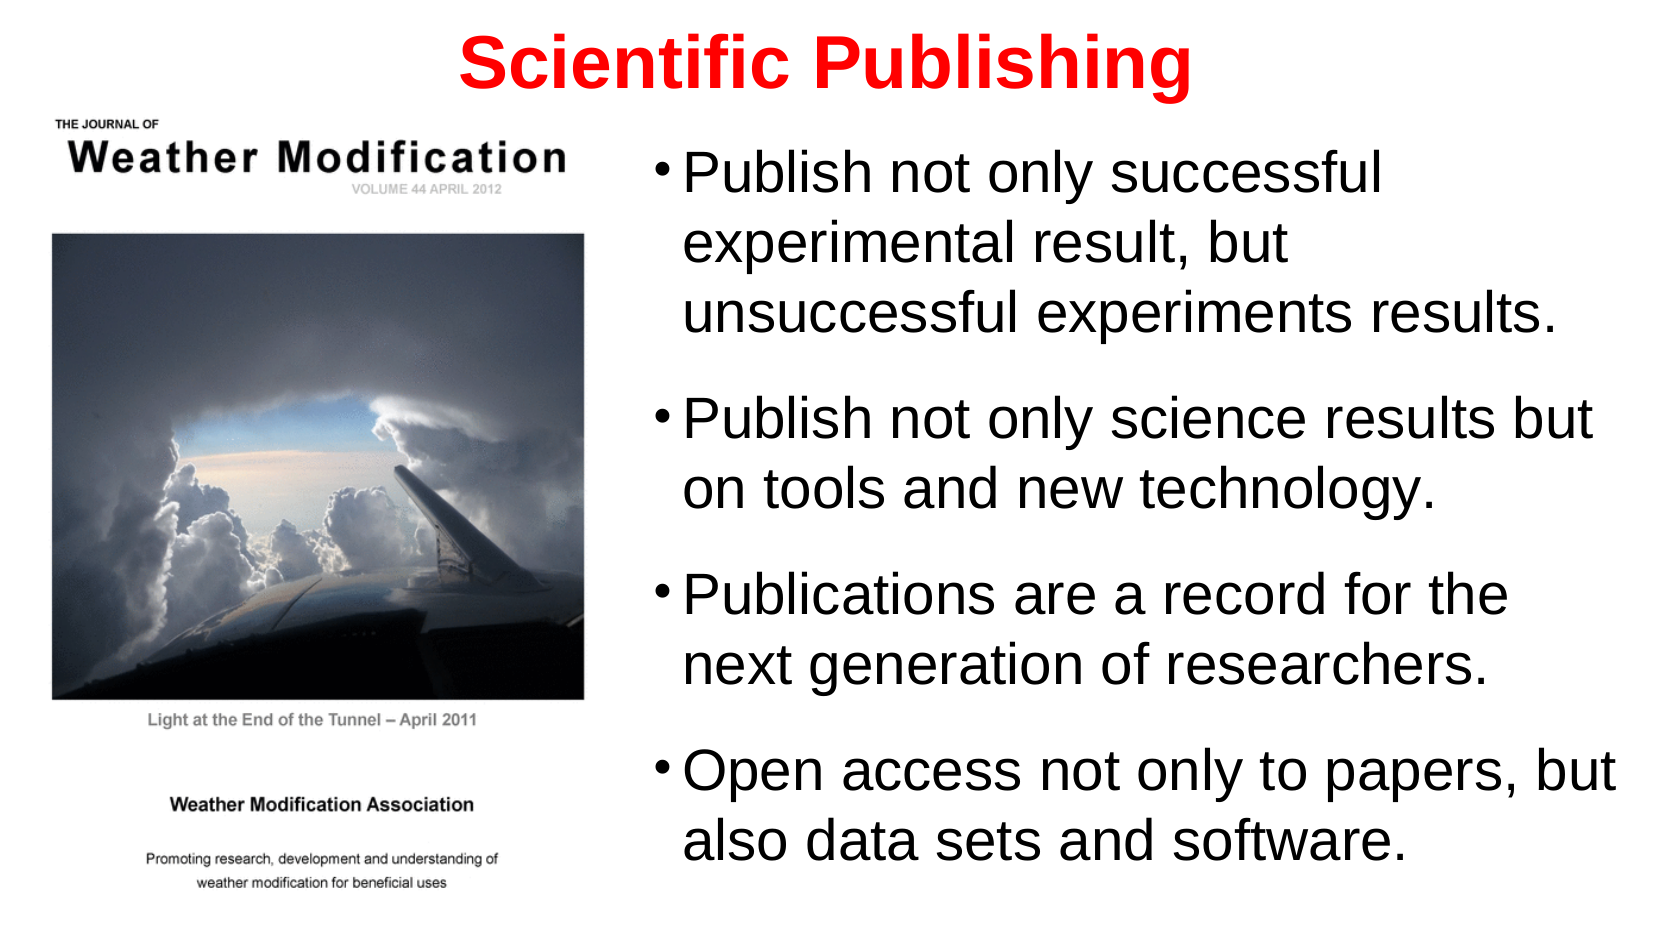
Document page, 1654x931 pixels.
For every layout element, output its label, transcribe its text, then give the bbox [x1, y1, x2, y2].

text_box Publish not only successful experimental result, but unsuccessful experiments results. Publish not only science results but on tools and new technology. Publications are a record for the next generation of researchers. Open access not only to papers, but also data sets and software. [649, 128, 1625, 871]
picture [13, 114, 628, 931]
title Scientific Publishing [0, 13, 1654, 114]
